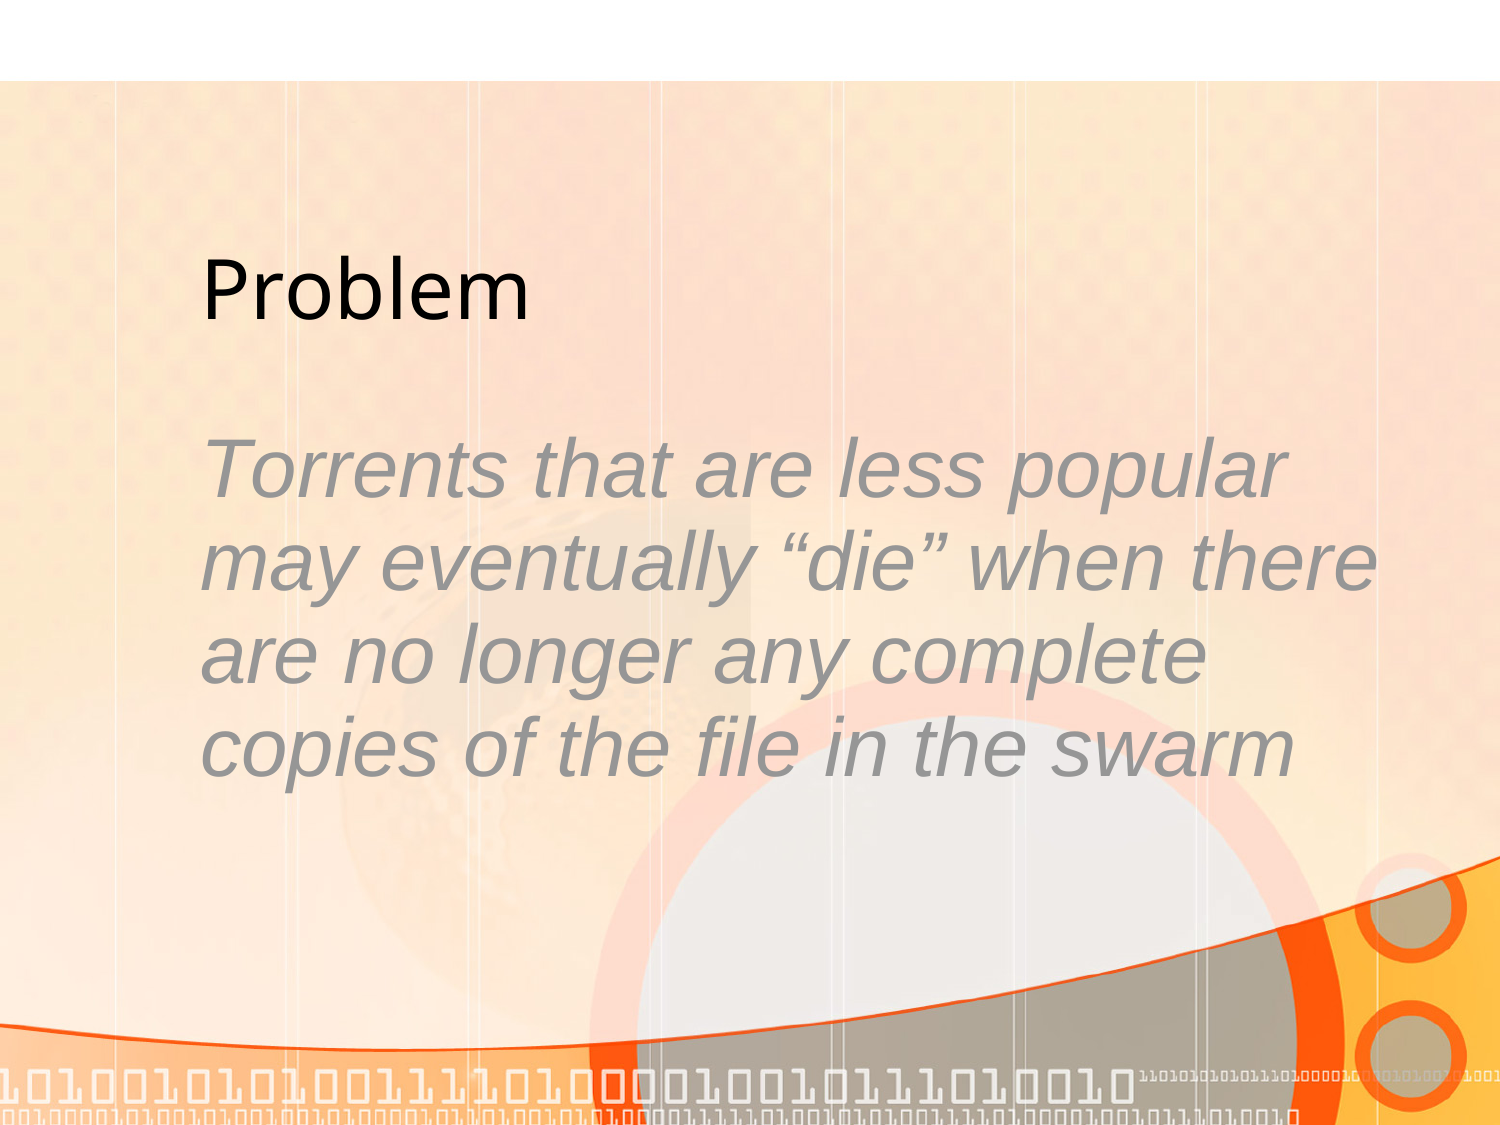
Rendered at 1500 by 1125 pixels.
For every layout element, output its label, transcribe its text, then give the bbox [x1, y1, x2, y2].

title Problem [200, 187, 1463, 290]
picture [0, 0, 1500, 1125]
subtitle Torrents that are less popular may eventually “die” when there are no longer any complete copies of the file in the swarm [200, 290, 1463, 926]
